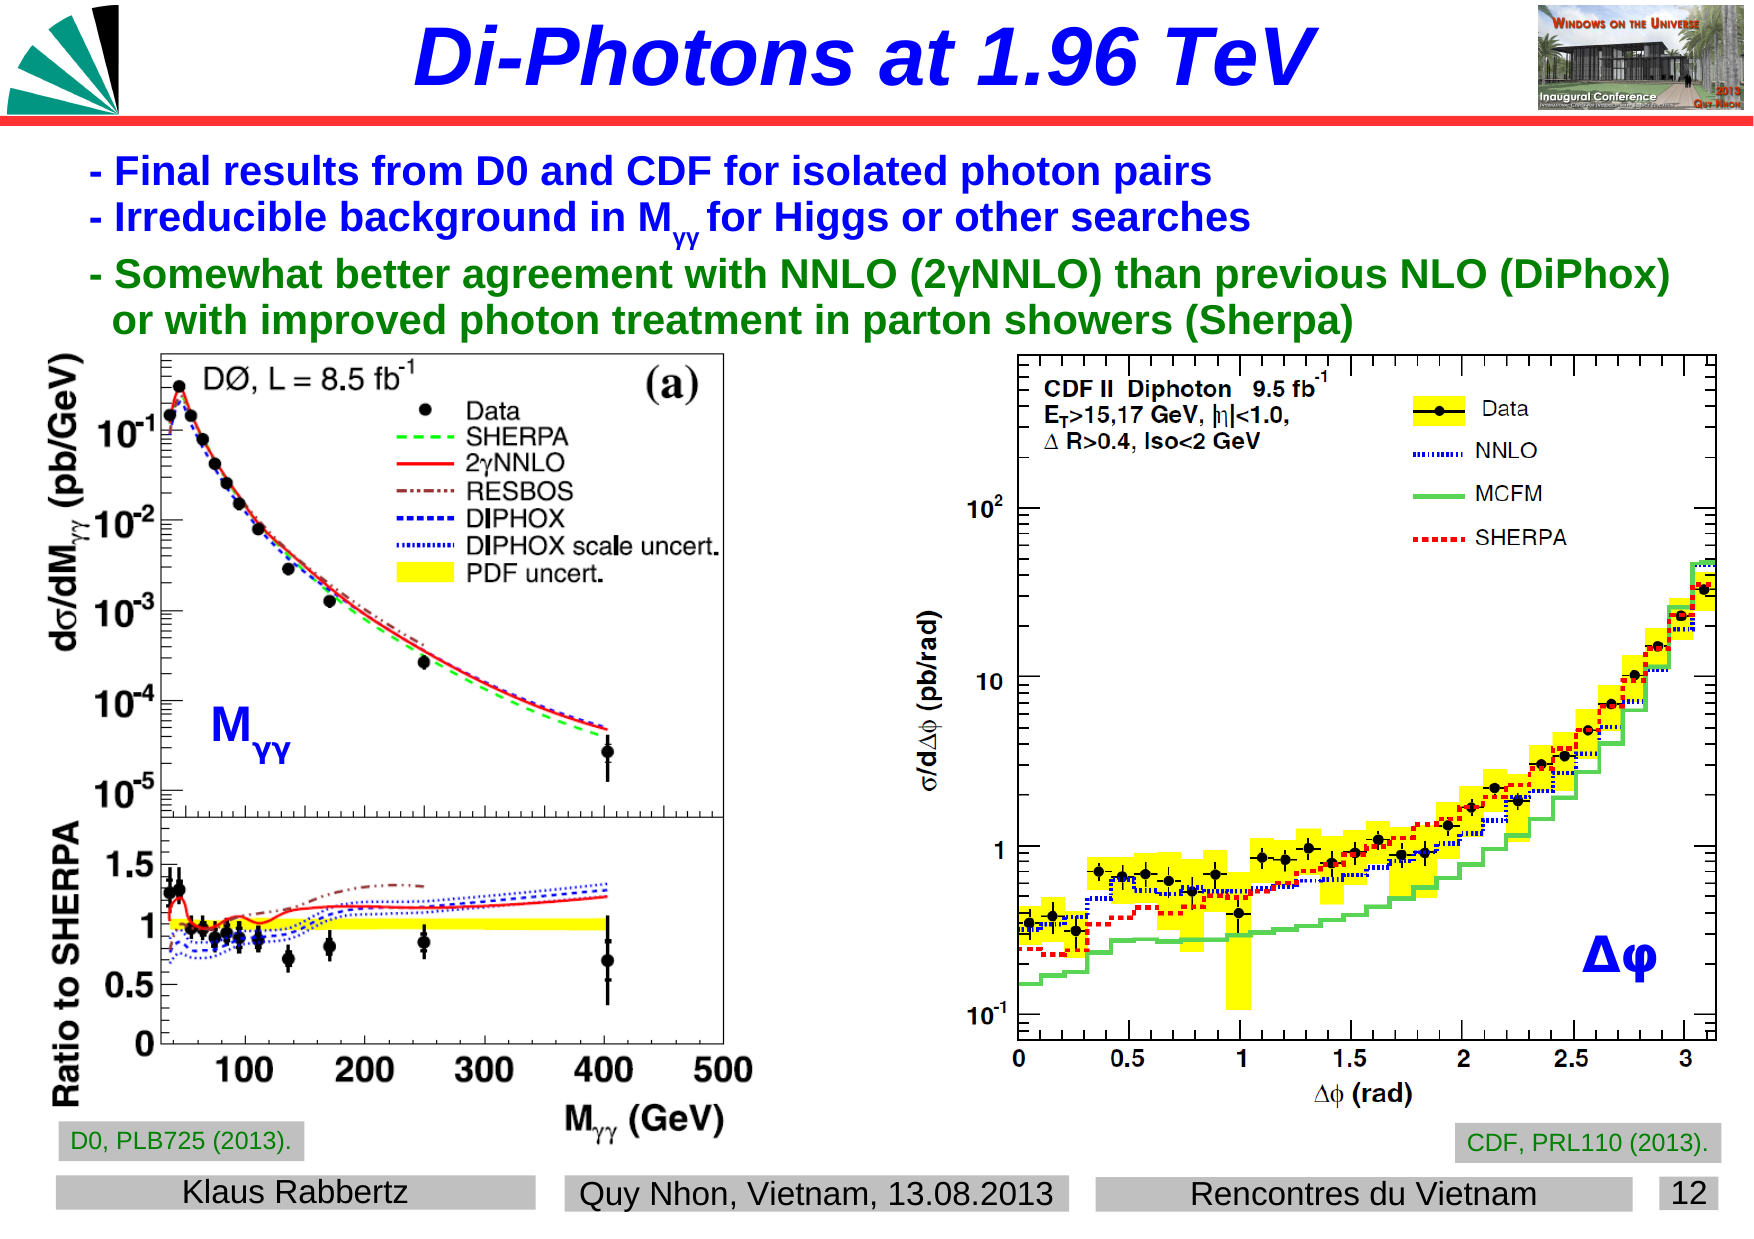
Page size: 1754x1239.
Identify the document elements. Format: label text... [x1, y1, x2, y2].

text_box - Final results from D0 and CDF for isolated photon pairs - Irreducible background in Mγγ for Higgs or other searches - Somewhat better agreement with NNLO (2γNNLO) than previous NLO (DiPhox) or with improved photon treatment in parton showers (Sherpa) [76, 141, 1684, 350]
text_box Mγγ [198, 689, 304, 771]
text_box CDF, PRL110 (2013). [1455, 1122, 1722, 1163]
title Di-Photons at 1.96 TeV [123, 0, 1606, 114]
picture [7, 5, 119, 116]
picture [1606, 5, 1744, 110]
picture [909, 348, 1722, 1113]
text_box Δφ [1570, 920, 1674, 991]
text_box D0, PLB725 (2013). [58, 1121, 305, 1162]
picture [39, 341, 759, 1150]
